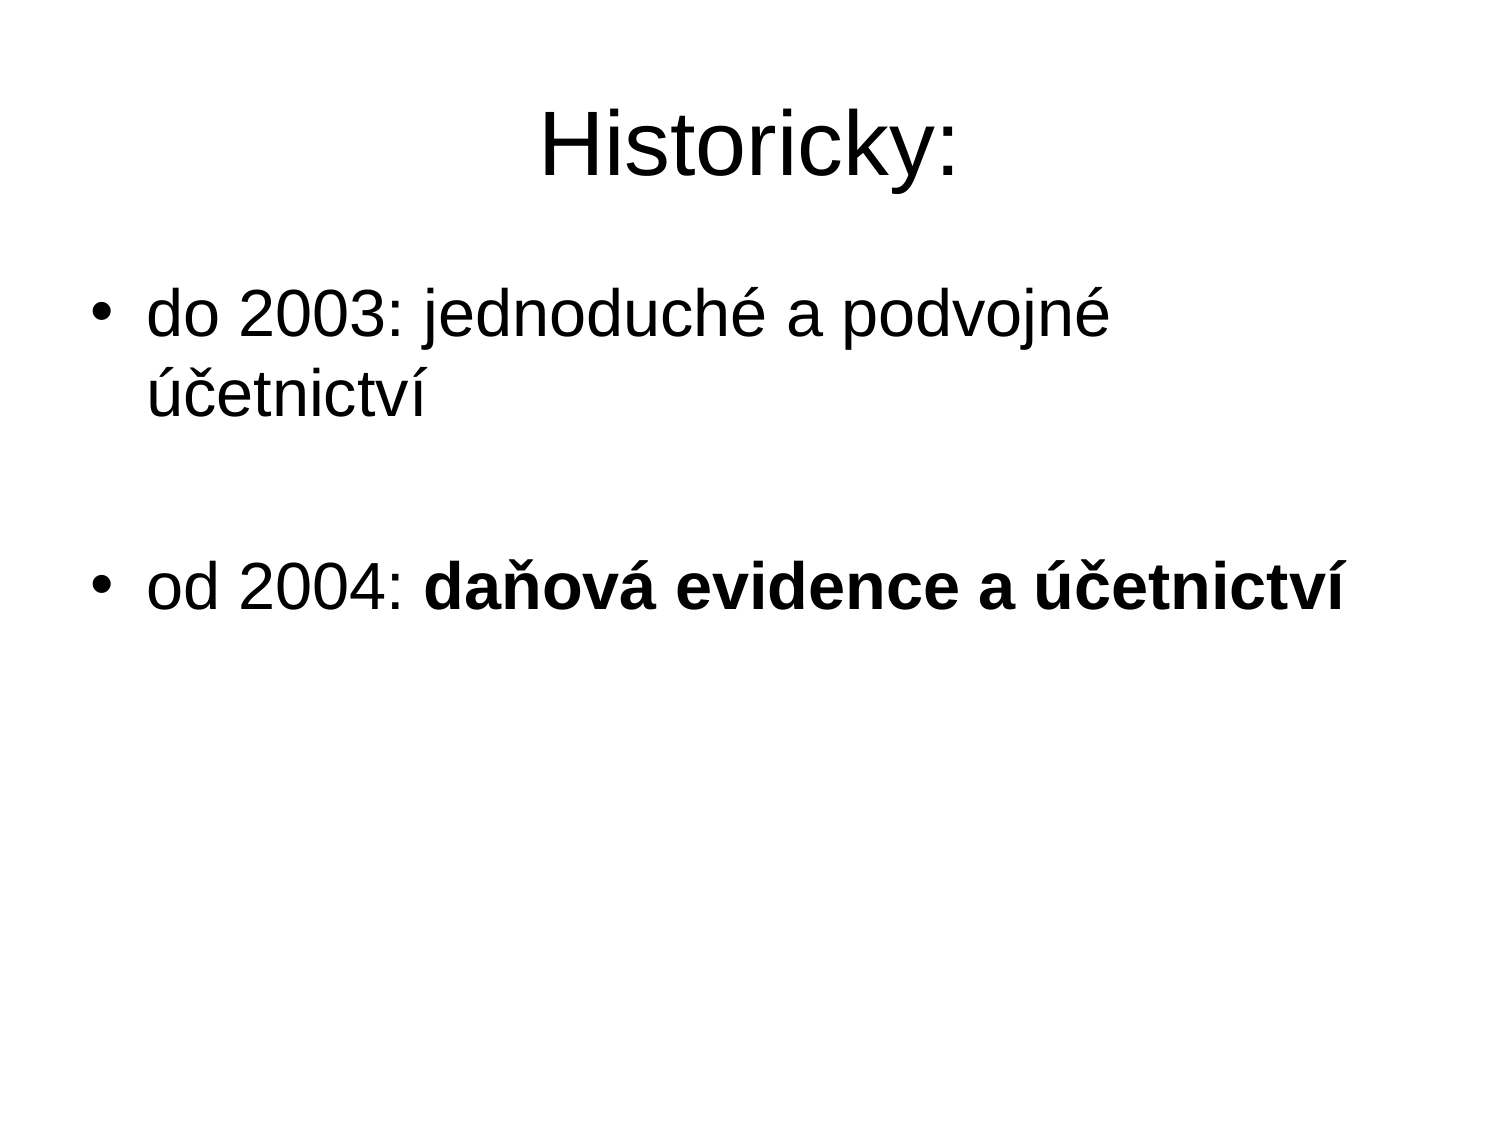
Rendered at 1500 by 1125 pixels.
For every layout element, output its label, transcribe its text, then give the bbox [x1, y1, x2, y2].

title Historicky: [75, 45, 1426, 233]
list do 2003: jednoduché a podvojné účetnictví od 2004: daňová evidence a účetnictví [75, 262, 1426, 1006]
